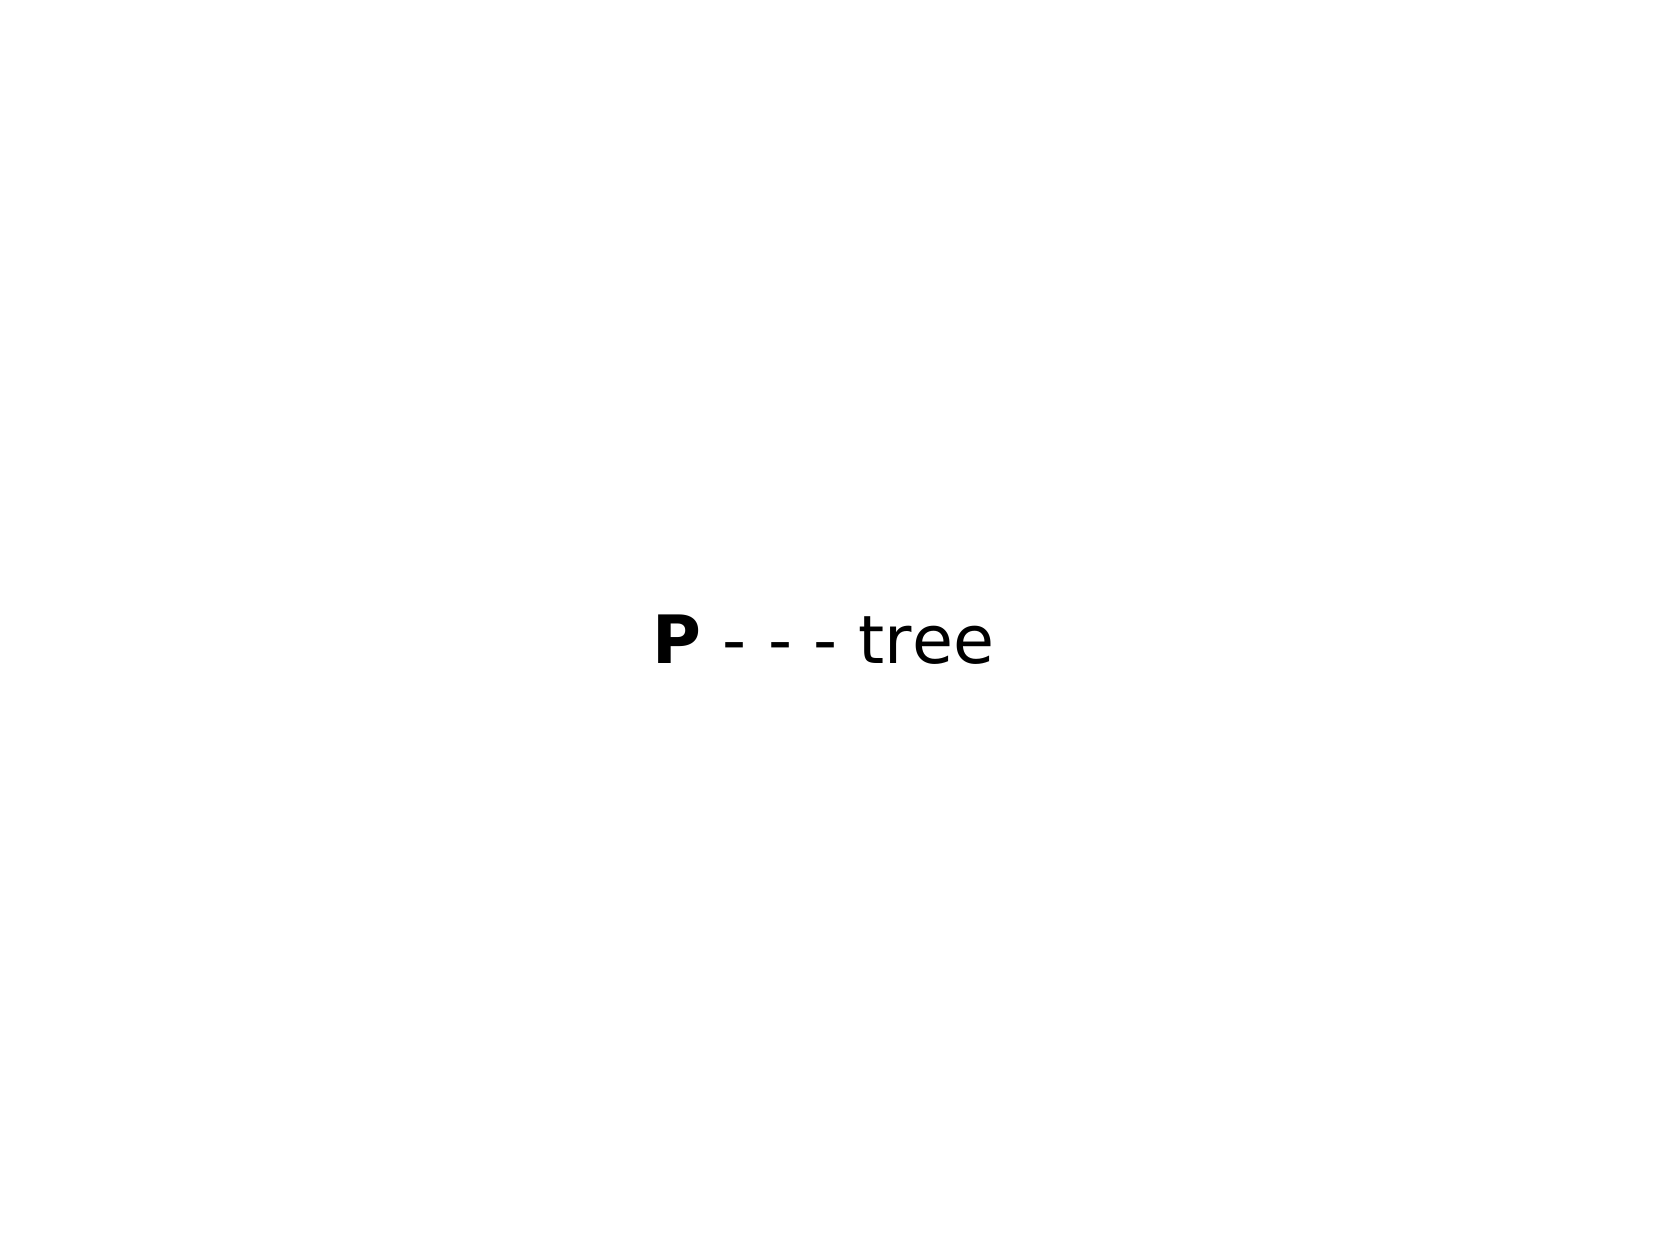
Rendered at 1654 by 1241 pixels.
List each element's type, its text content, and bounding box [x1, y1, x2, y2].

subtitle P - - - tree [82, 290, 1565, 1010]
